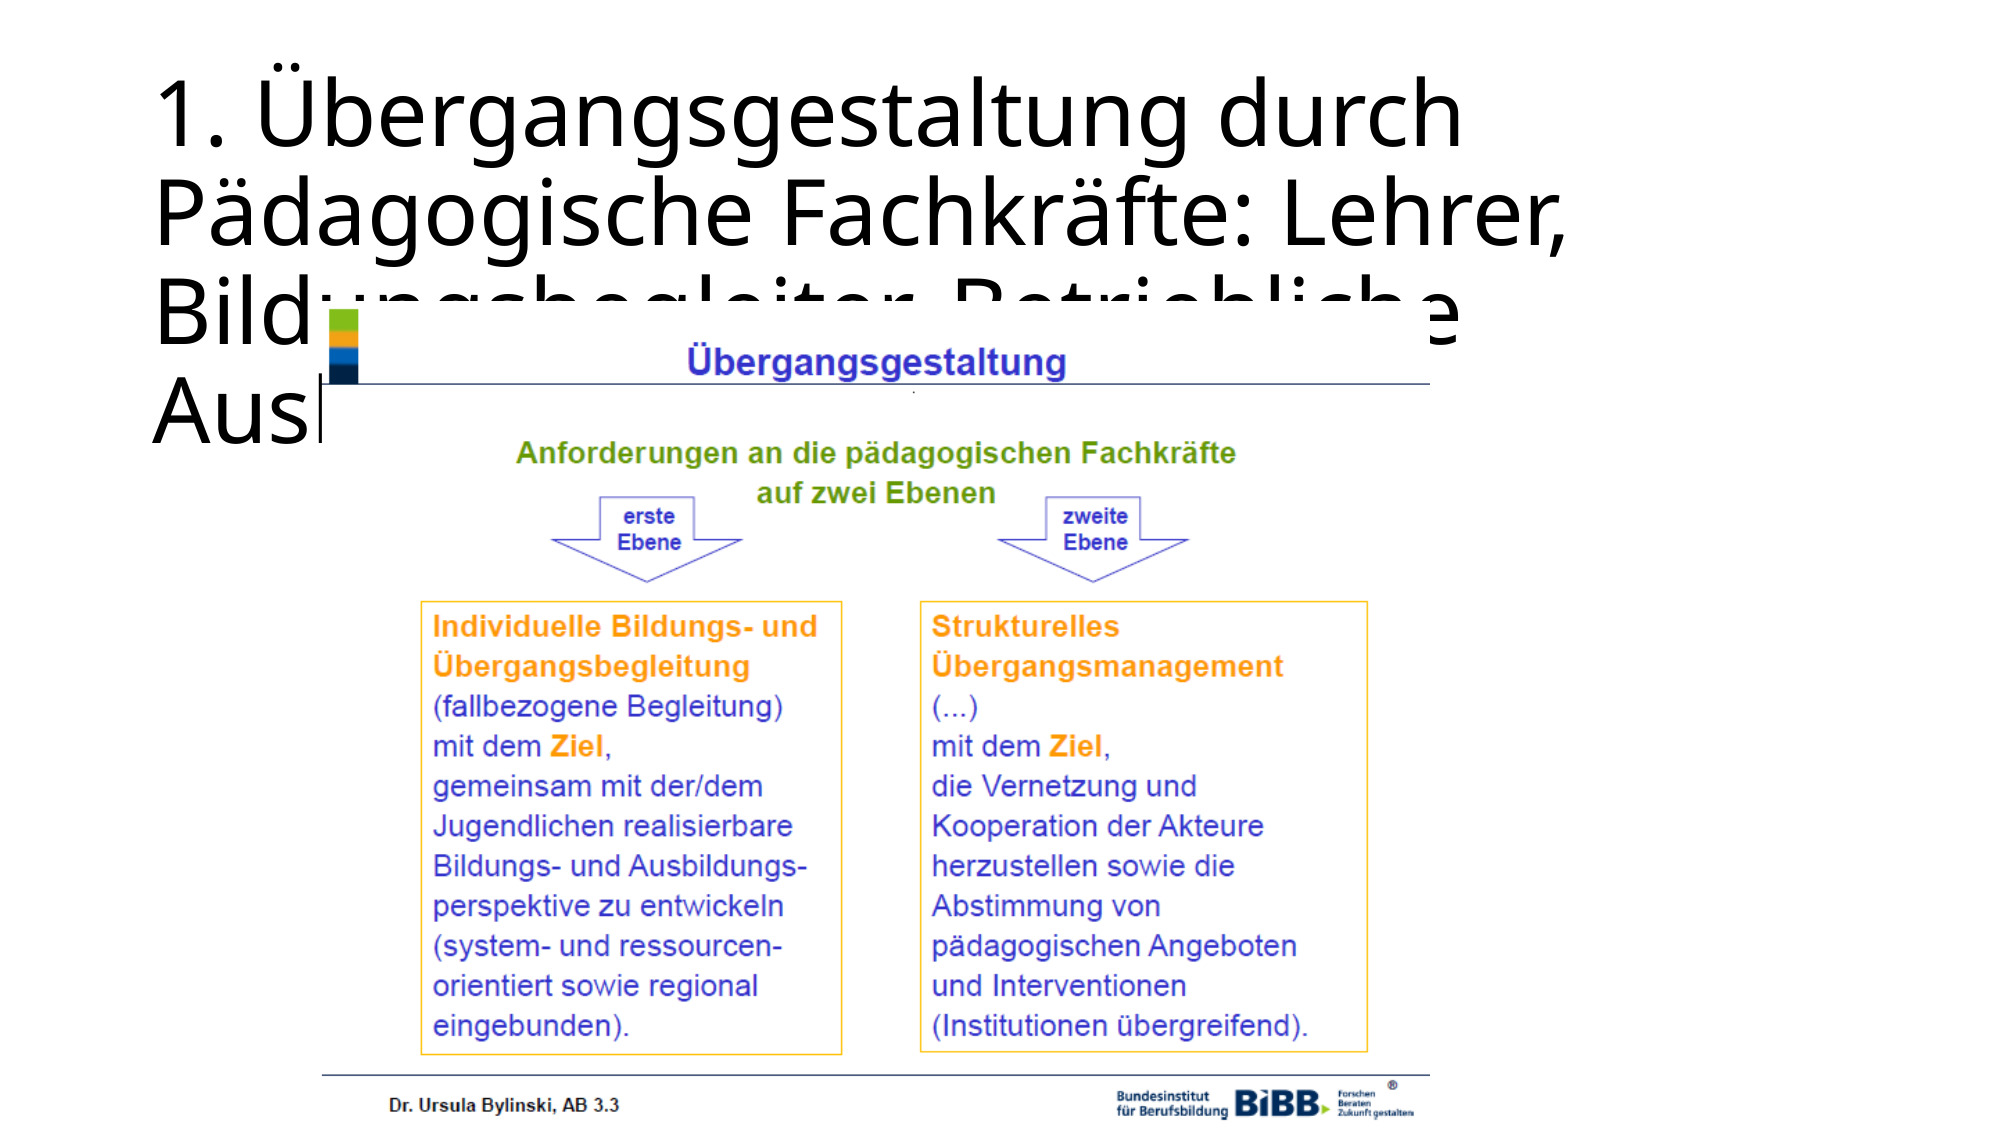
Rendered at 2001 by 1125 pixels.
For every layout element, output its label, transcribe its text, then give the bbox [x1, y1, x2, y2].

picture [321, 301, 1430, 1125]
title 1. Übergangsgestaltung durch Pädagogische Fachkräfte: Lehrer, Bildungsbegleiter, Betriebliche Ausbilder [137, 59, 1863, 278]
